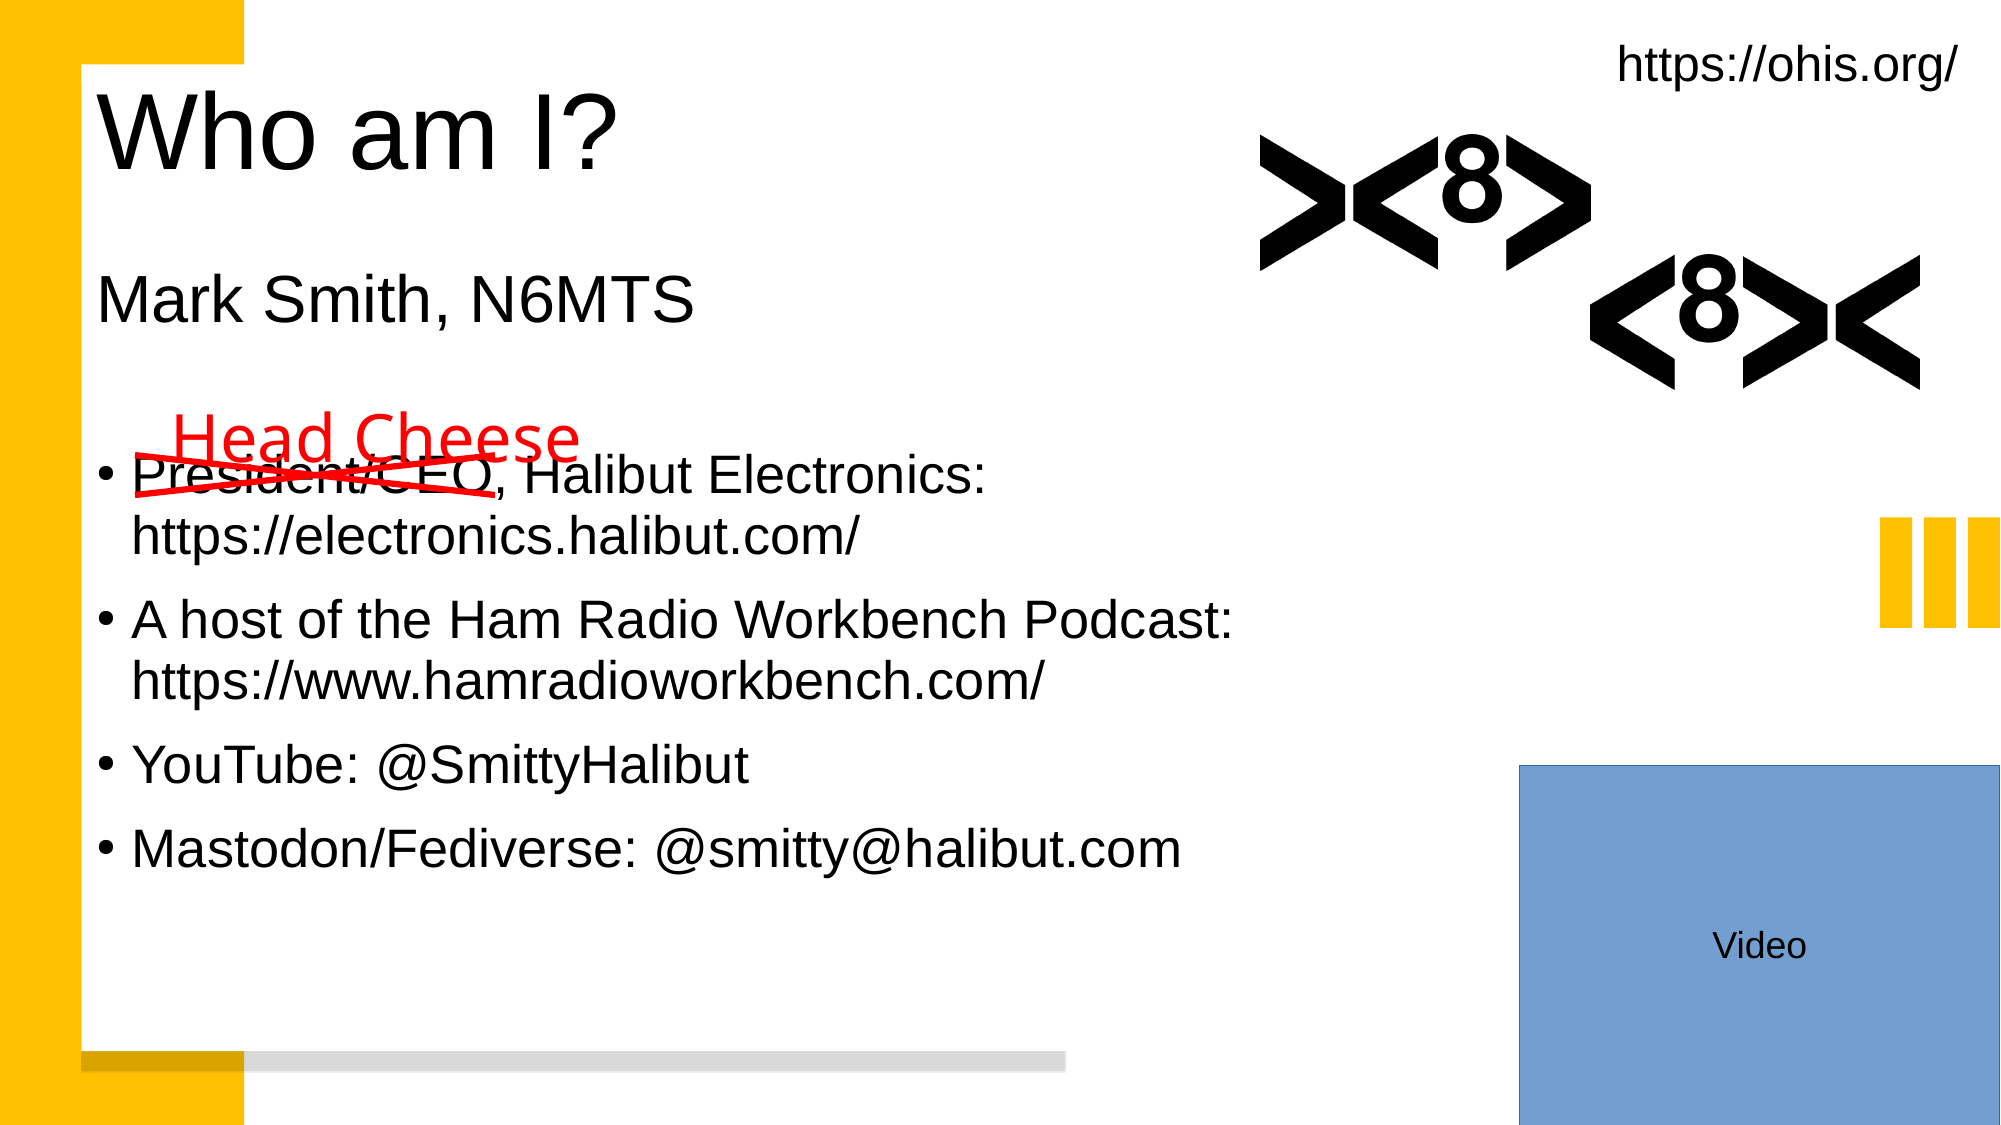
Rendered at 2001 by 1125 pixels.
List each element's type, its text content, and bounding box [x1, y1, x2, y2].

picture [1260, 134, 1921, 390]
text_box Who am I? [81, 64, 1921, 201]
text_box Head Cheese [156, 383, 481, 465]
text_box Mark Smith, N6MTS President/CEO, Halibut Electronics: https://electronics.halibut.com/ A host of the Ham Radio Workbench Podcast: https://www.hamradioworkbench.com/ YouTube: @SmittyHalibut Mastodon/Fediverse: @smitty@halibut.com [81, 254, 1516, 1036]
text_box [0, 0, 2000, 1125]
text_box Video [1519, 765, 2000, 1125]
text_box https://ohis.org/ [1590, 29, 1974, 105]
